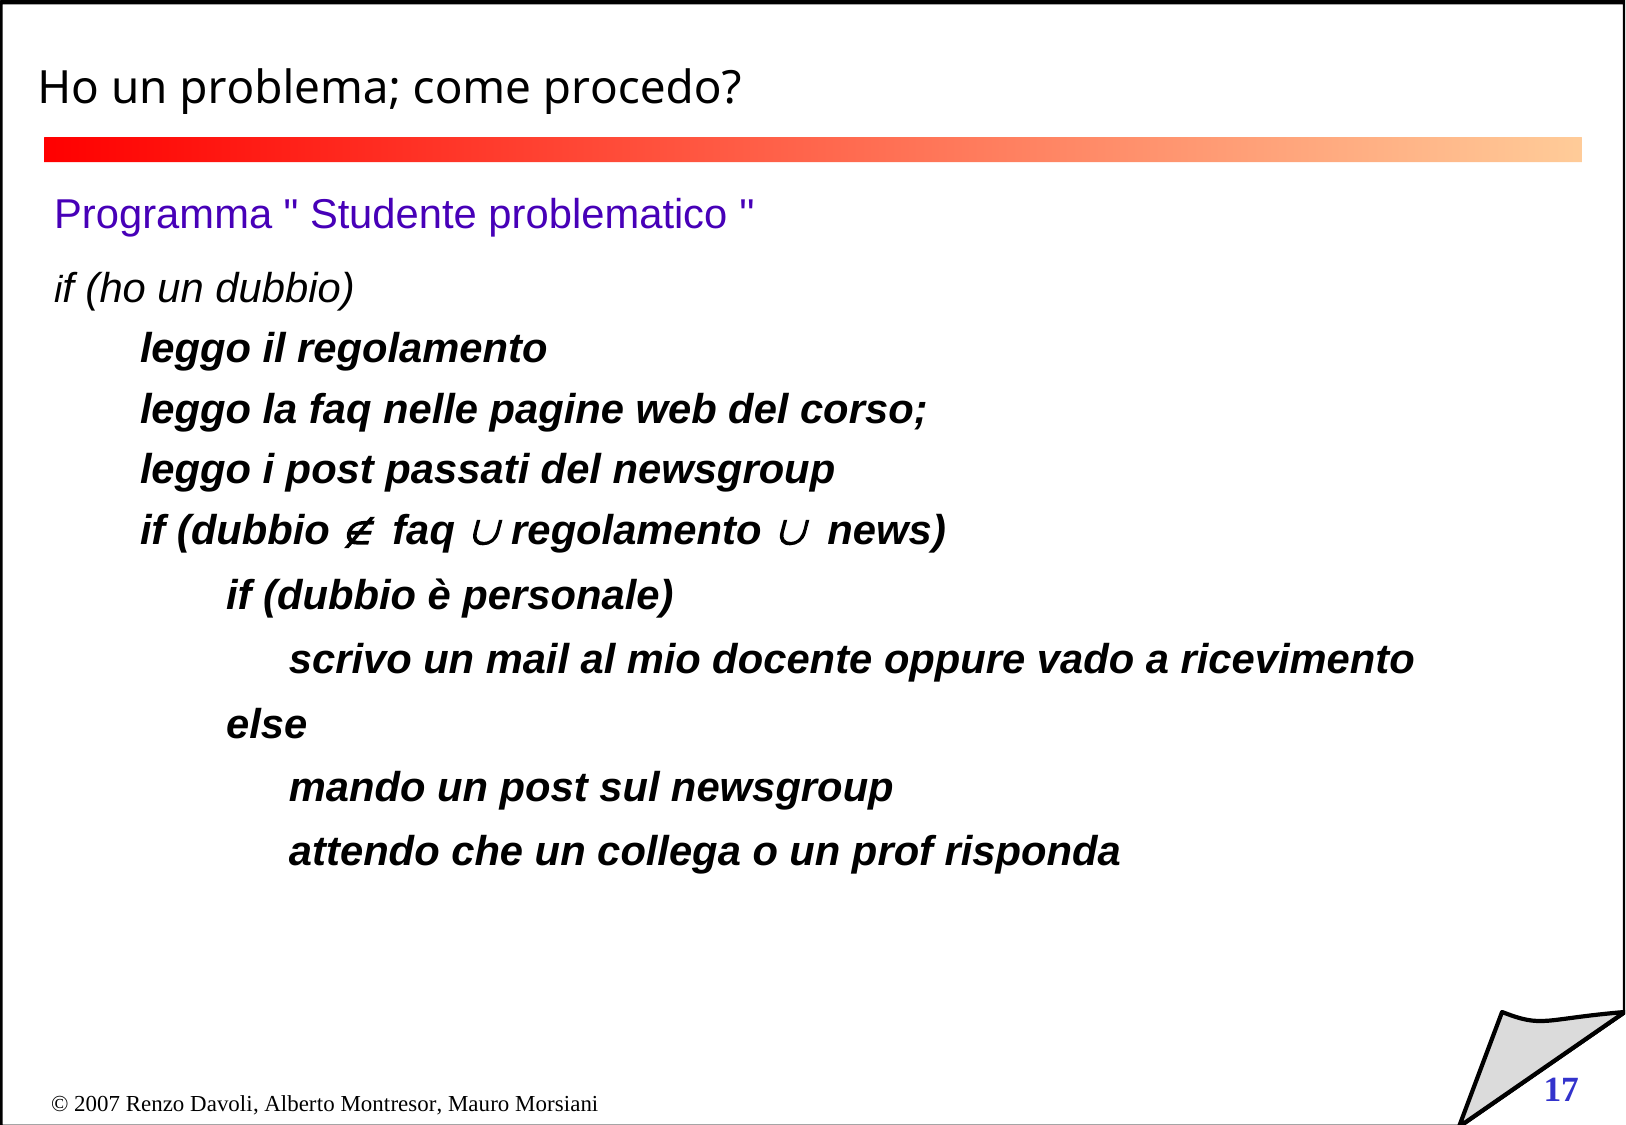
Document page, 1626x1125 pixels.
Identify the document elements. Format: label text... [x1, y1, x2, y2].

list Programma " Studente problematico '' if (ho un dubbio) leggo il regolamento leggo la faq nelle pagine web del corso; leggo i post passati del newsgroup if (dubbio faq ∪ regolamento ∪news) if (dubbio è personale) scrivo un mail al mio docente oppure vado a ricevimento else mando un post sul newsgroup attendo che un collega o un prof risponda [54, 187, 1571, 1125]
title Ho un problema; come procedo? [37, 44, 1588, 131]
